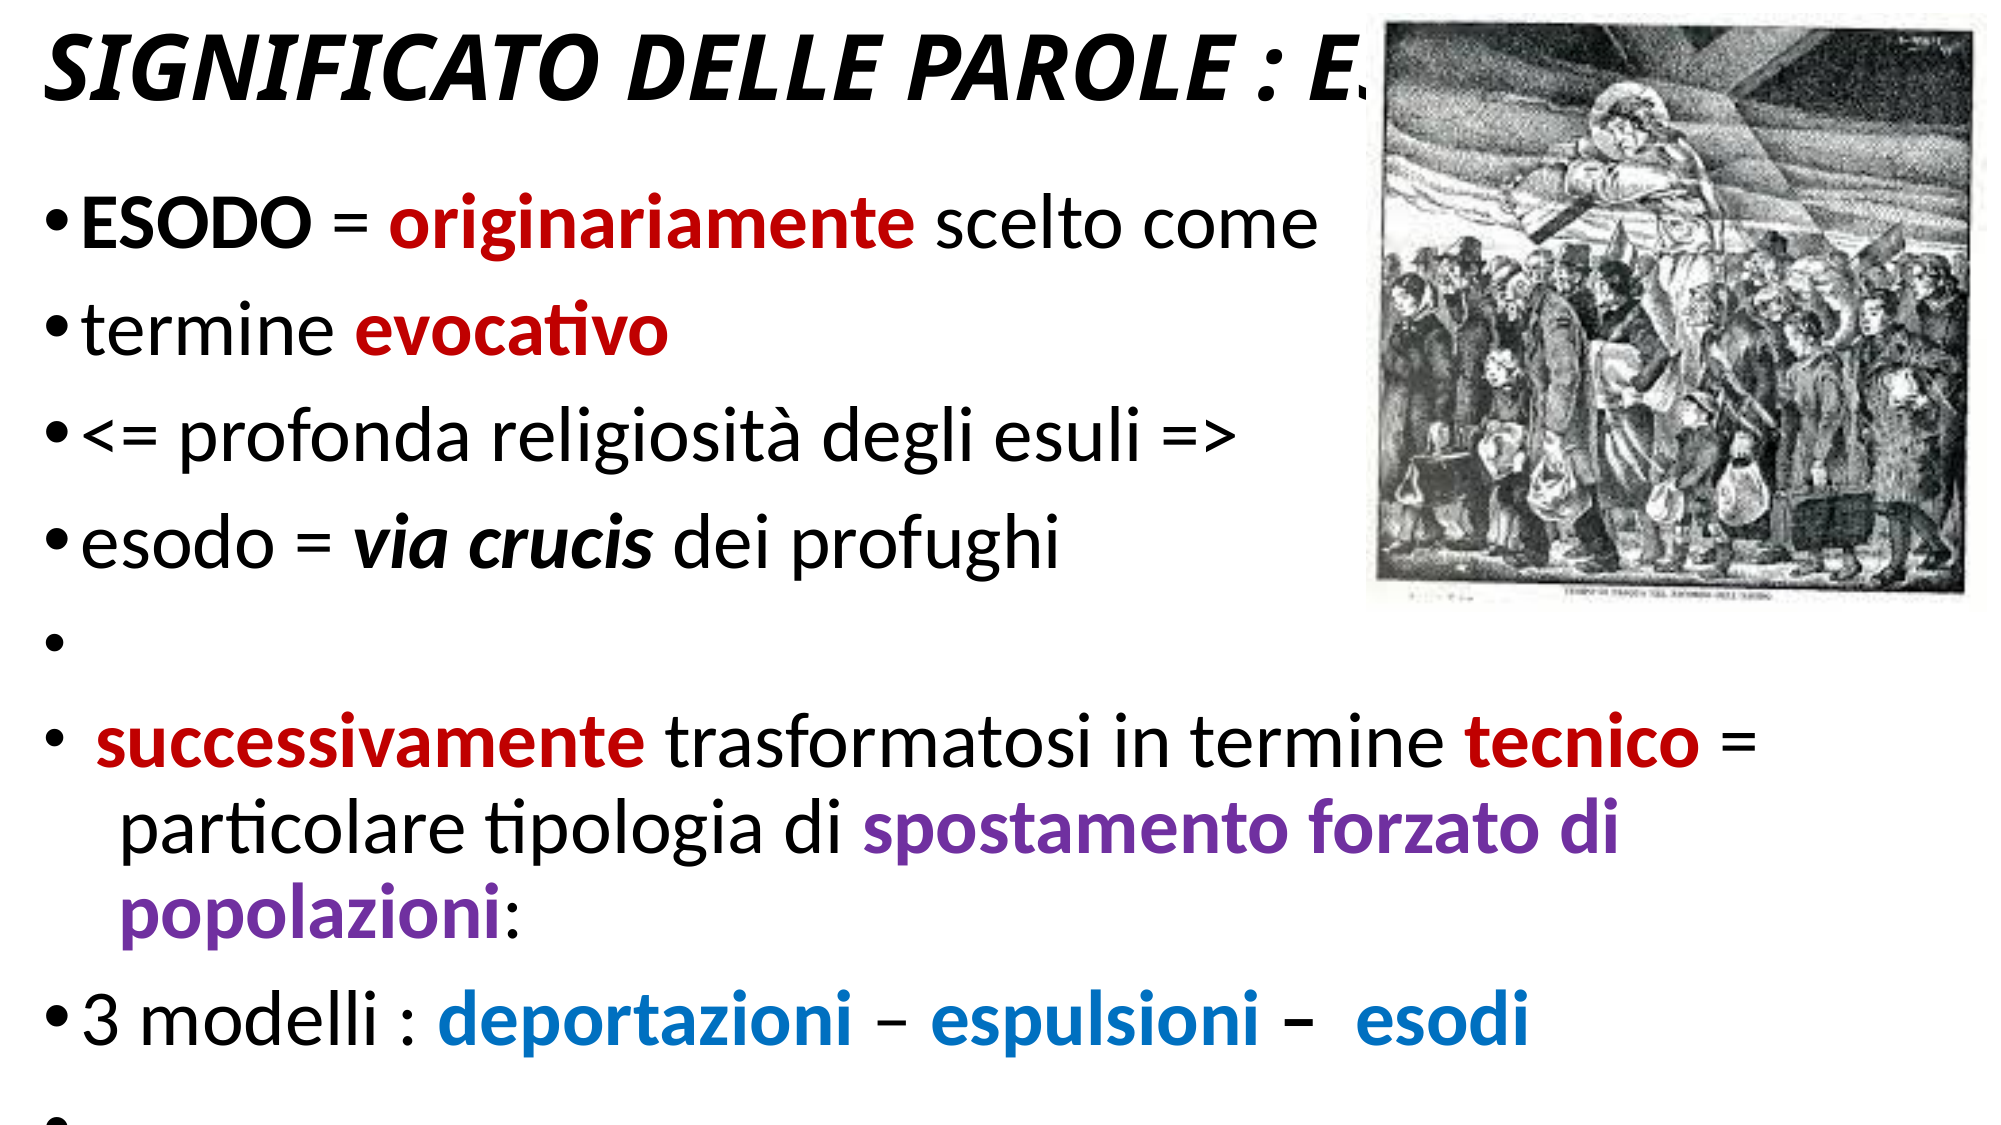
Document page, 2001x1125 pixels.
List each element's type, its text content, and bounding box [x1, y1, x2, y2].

picture [1366, 13, 1987, 612]
title SIGNIFICATO DELLE PAROLE : ESODO [28, 13, 1366, 94]
list ESODO = originariamente scelto come termine evocativo <= profonda religiosità degli esuli => esodo = via crucis dei profughi successivamente trasformatosi in termine tecnico = particolare tipologia di spostamento forzato di popolazioni: 3 modelli : deportazioni – espulsioni – esodi [28, 172, 1990, 1125]
